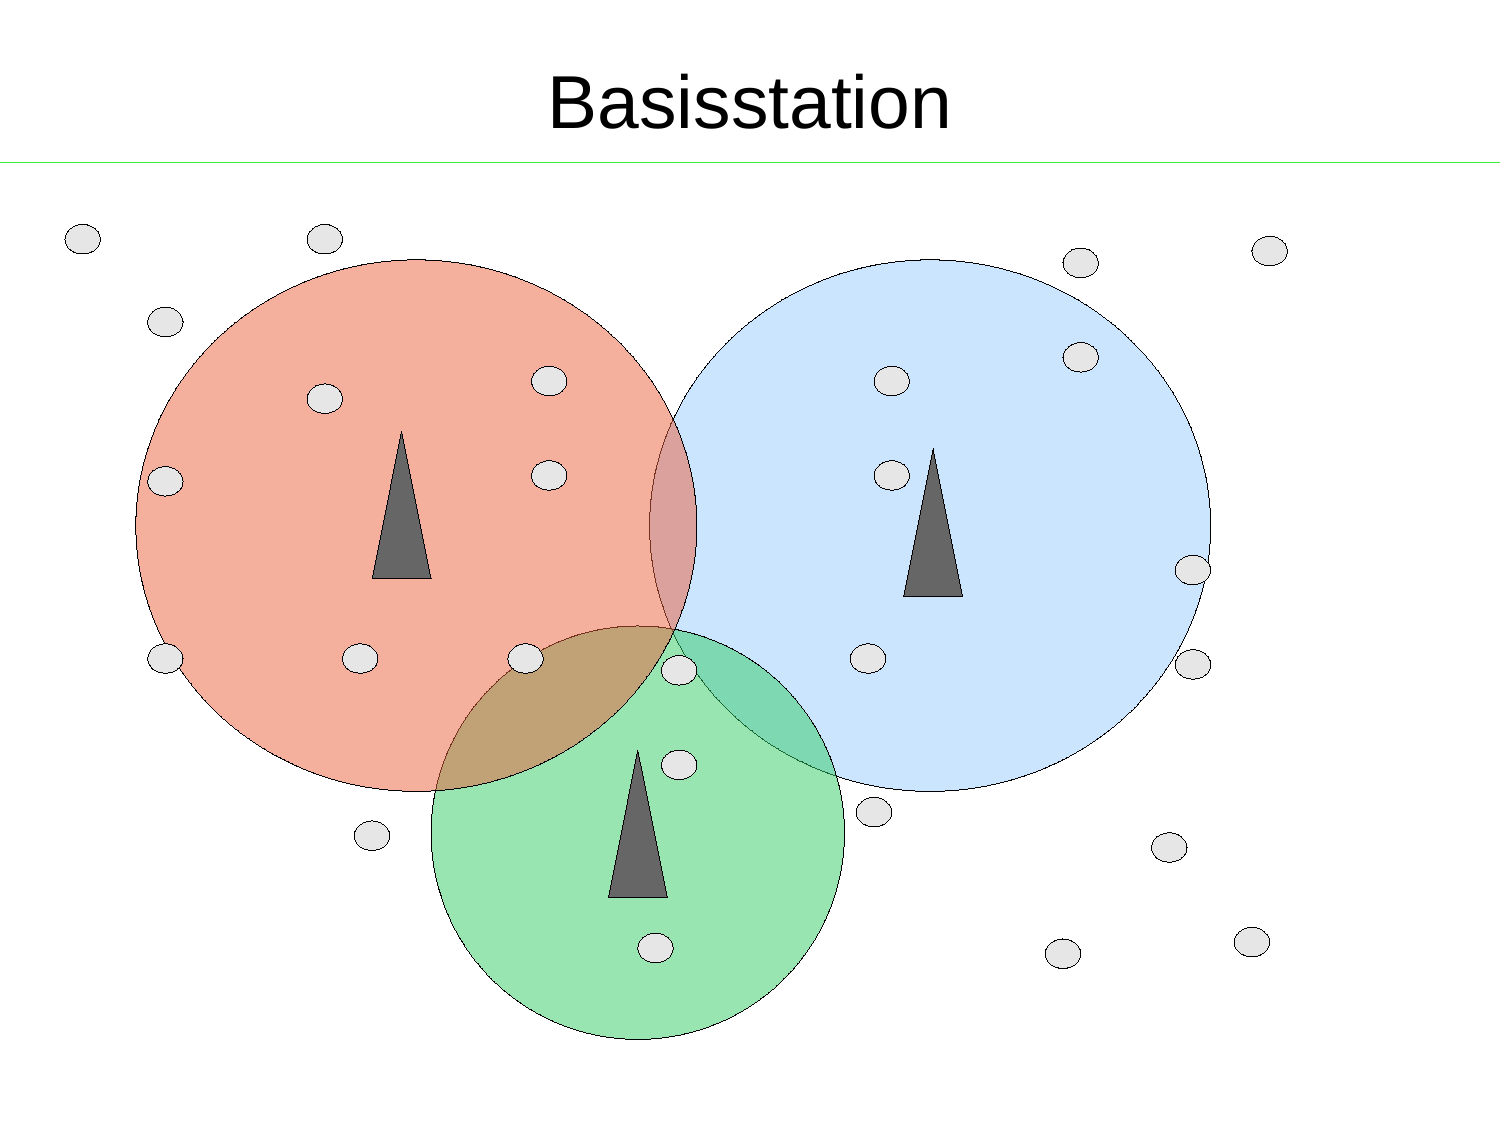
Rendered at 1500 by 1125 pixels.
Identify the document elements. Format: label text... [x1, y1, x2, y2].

text_box [1045, 938, 1081, 969]
text_box [64, 224, 101, 254]
text_box [1251, 236, 1288, 266]
text_box [856, 797, 892, 827]
text_box [1062, 248, 1099, 278]
text_box [1151, 832, 1188, 863]
text_box [307, 224, 343, 254]
text_box [1234, 927, 1270, 957]
text_box [1175, 649, 1211, 680]
text_box [354, 820, 390, 851]
title Basisstation [75, 49, 1426, 156]
text_box [135, 259, 1211, 1040]
text_box [147, 307, 184, 337]
